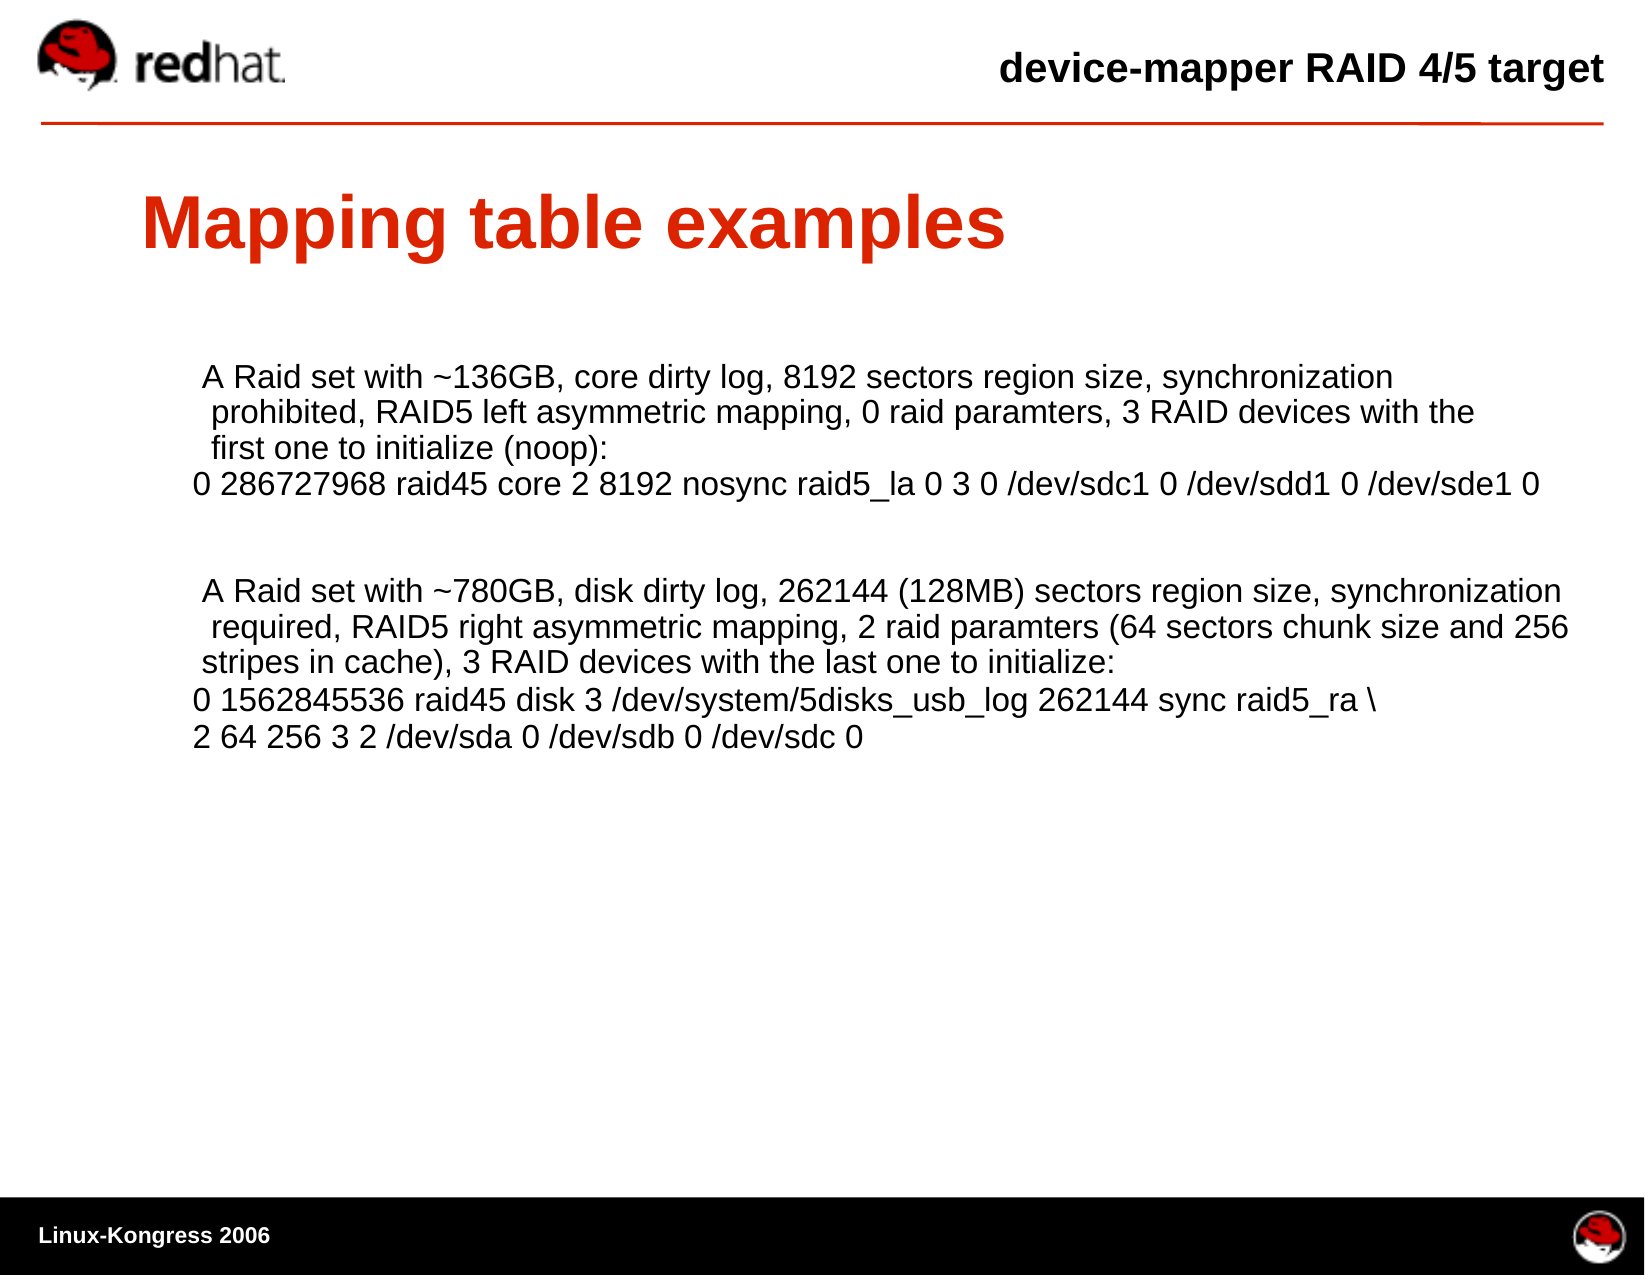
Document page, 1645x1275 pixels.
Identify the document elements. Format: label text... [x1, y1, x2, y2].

text_box device-mapper RAID 4/5 target [959, 44, 1605, 97]
text_box A Raid set with ~136GB, core dirty log, 8192 sectors region size, synchronization prohibited, RAID5 left asymmetric mapping, 0 raid paramters, 3 RAID devices with the first one to initialize (noop): 0 286727968 raid45 core 2 8192 nosync raid5_la 0 3 0 /dev/sdc1 0 /dev/sdd1 0 /dev/sde1 0 A Raid set with ~780GB, disk dirty log, 262144 (128MB) sectors region size, synchronization required, RAID5 right asymmetric mapping, 2 raid paramters (64 sectors chunk size and 256 stripes in cache), 3 RAID devices with the last one to initialize: 0 1562845536 raid45 disk 3 /dev/system/5disks_usb_log 262144 sync raid5_ra \ 2 64 256 3 2 /dev/sda 0 /dev/sdb 0 /dev/sdc 0 [192, 360, 1627, 501]
text_box Linux-Kongress 2006 [38, 1222, 381, 1252]
picture [36, 17, 285, 102]
picture [1568, 1207, 1631, 1270]
text_box [0, 1197, 1645, 1275]
text_box Mapping table examples [141, 180, 642, 275]
